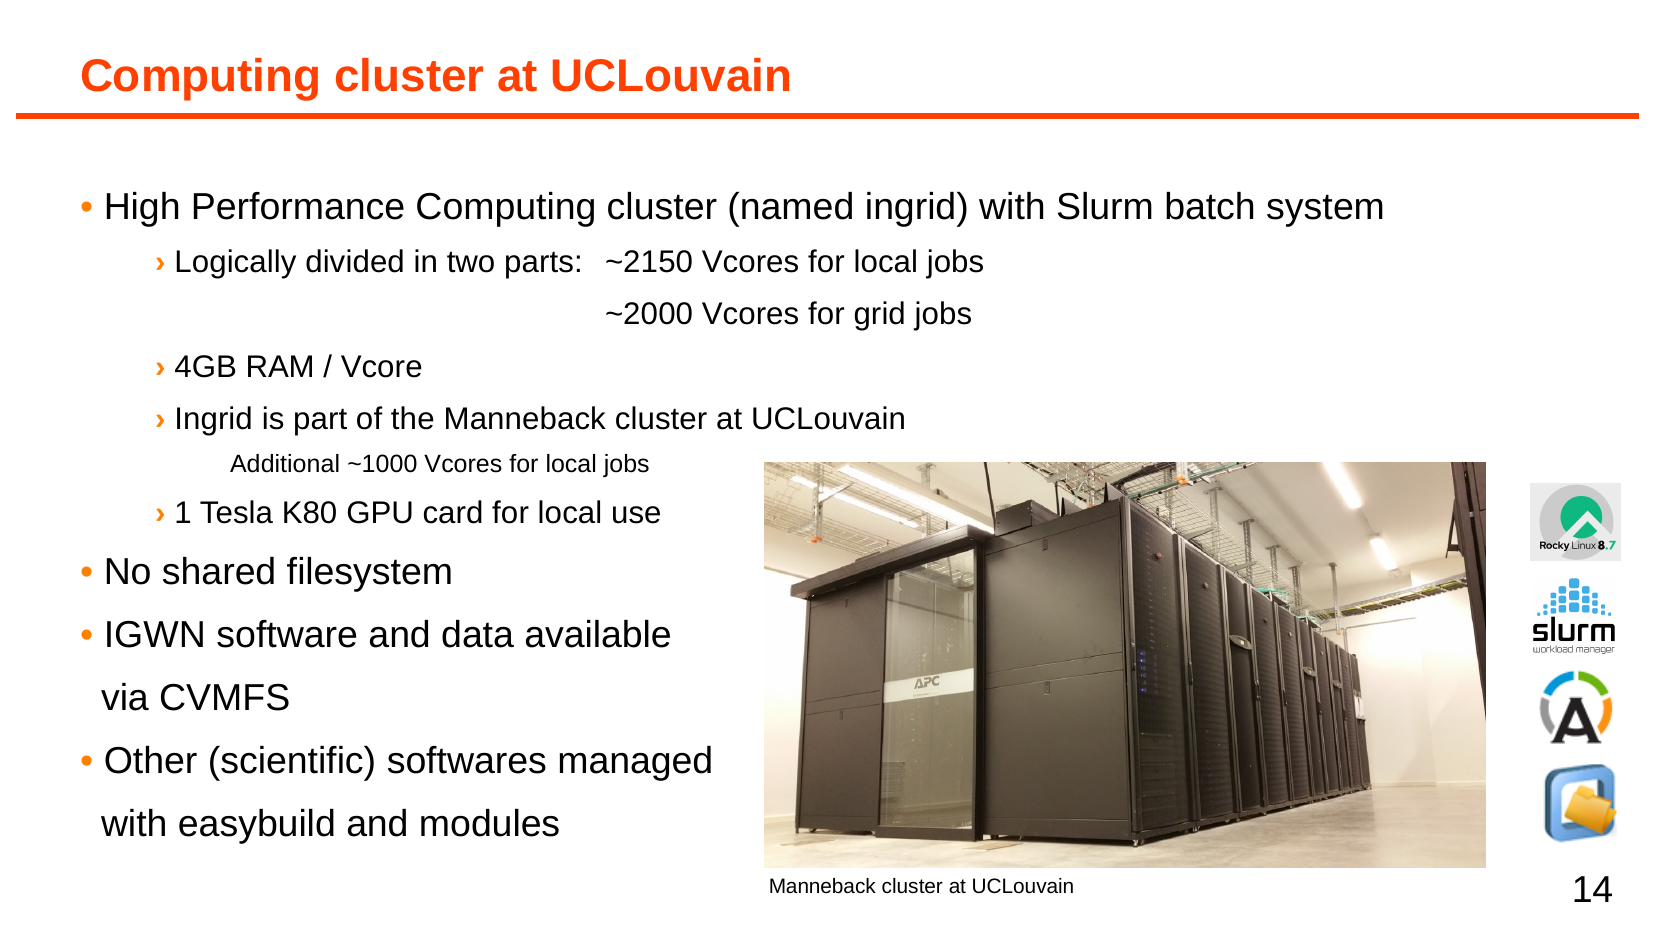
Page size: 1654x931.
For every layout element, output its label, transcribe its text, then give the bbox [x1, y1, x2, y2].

picture [1533, 578, 1615, 654]
text_box Computing cluster at UCLouvain • High Performance Computing cluster (named ingrid) with Slurm batch system › Logically divided in two parts: ~2150 Vcores for local jobs ~2000 Vcores for grid jobs › 4GB RAM / Vcore › Ingrid is part of the Manneback cluster at UCLouvain Additional ~1000 Vcores for local jobs › 1 Tesla K80 GPU card for local use • No shared filesystem • IGWN software and data available via CVMFS • Other (scientific) softwares managed with easybuild and modules [65, 42, 1587, 113]
text_box Manneback cluster at UCLouvain [753, 867, 1090, 924]
picture [1542, 760, 1617, 844]
text_box Computing cluster at UCLouvain • High Performance Computing cluster (named ingrid) with Slurm batch system › Logically divided in two parts: ~2150 Vcores for local jobs ~2000 Vcores for grid jobs › 4GB RAM / Vcore › Ingrid is part of the Manneback cluster at UCLouvain Additional ~1000 Vcores for local jobs › 1 Tesla K80 GPU card for local use • No shared filesystem • IGWN software and data available via CVMFS • Other (scientific) softwares managed with easybuild and modules [65, 119, 1587, 852]
picture [1530, 665, 1619, 748]
picture [1530, 483, 1621, 561]
text_box 14 [1557, 861, 1639, 919]
picture [764, 462, 1486, 868]
